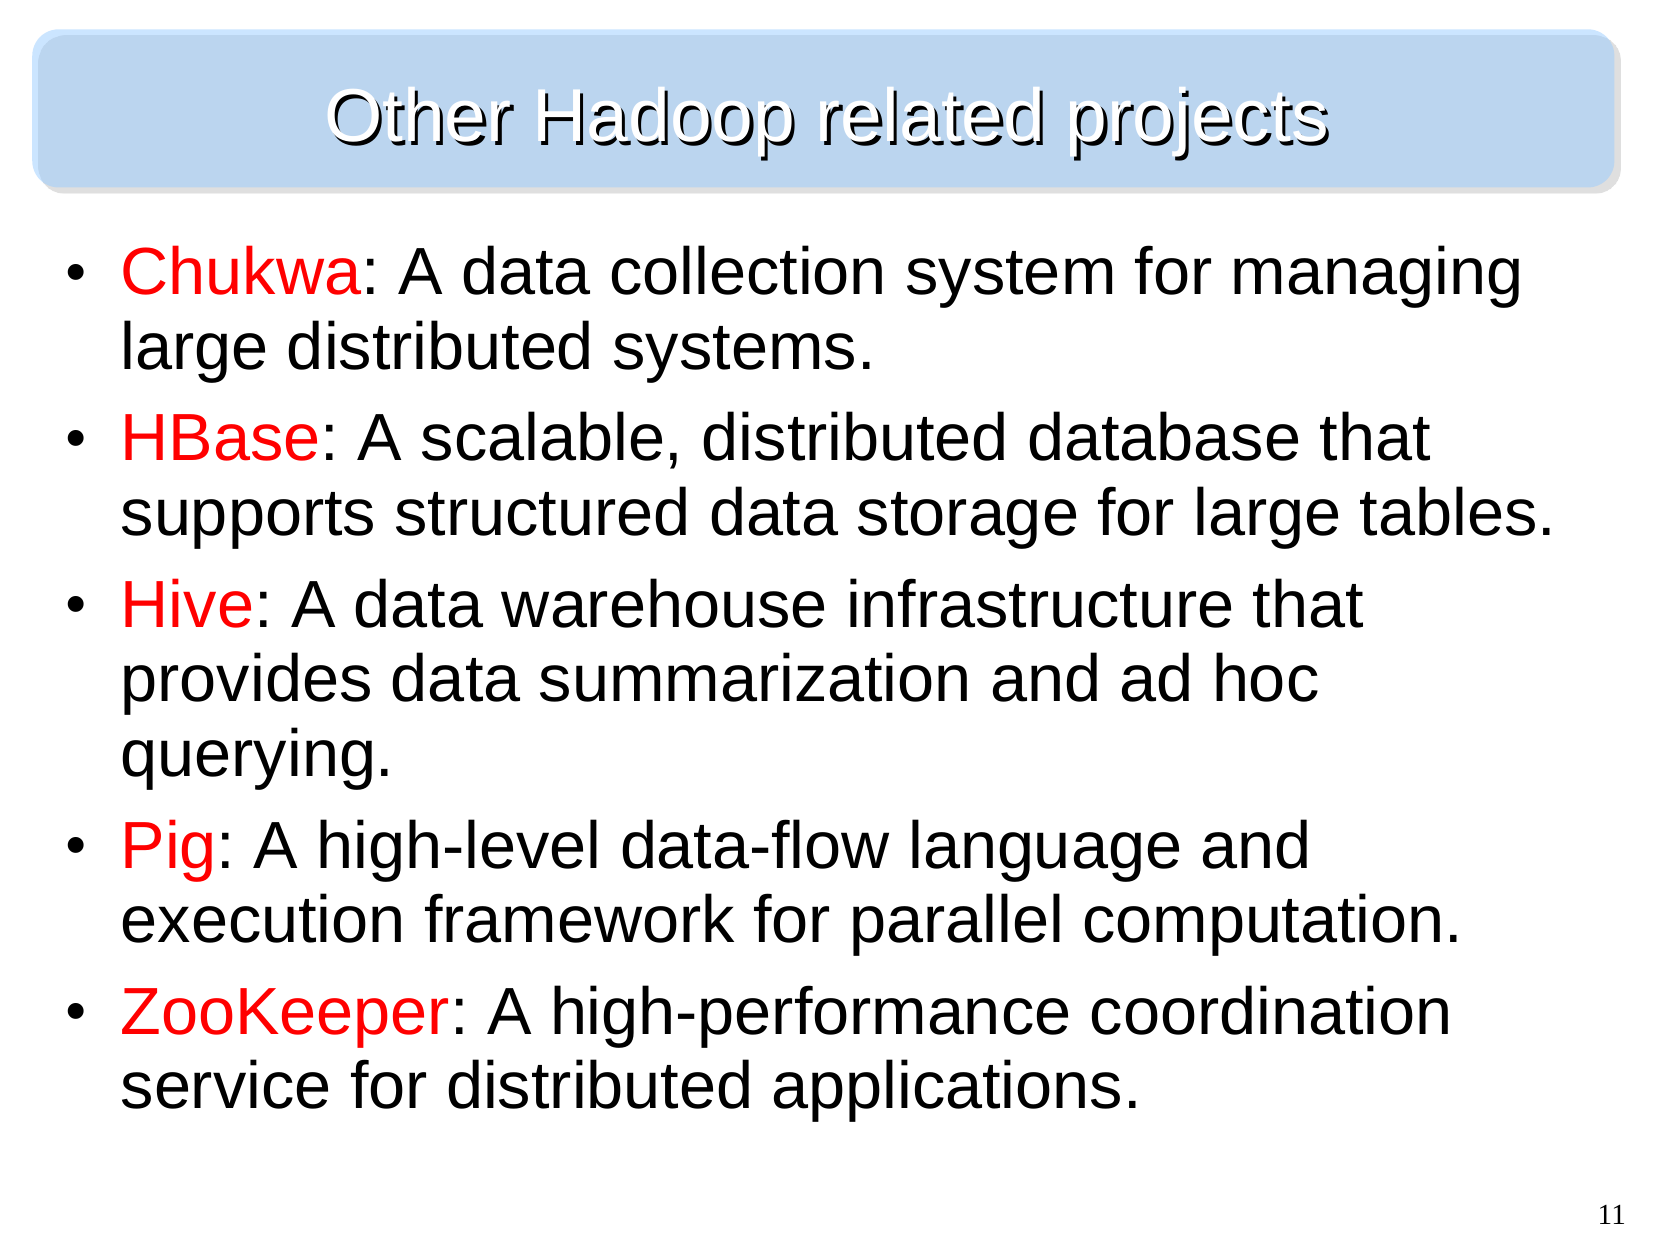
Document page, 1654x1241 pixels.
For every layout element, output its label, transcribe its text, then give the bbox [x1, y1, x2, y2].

text_box [32, 29, 123, 188]
list Chukwa: A data collection system for managing large distributed systems. HBase: A scalable, distributed database that supports structured data storage for large tables. Hive: A data warehouse infrastructure that provides data summarization and ad hoc querying. Pig: A high-level data-flow language and execution framework for parallel computation. ZooKeeper: A high-performance coordination service for distributed applications. [64, 234, 1600, 1124]
text_box [1530, 29, 1615, 188]
title Other Hadoop related projects [123, 20, 1530, 211]
